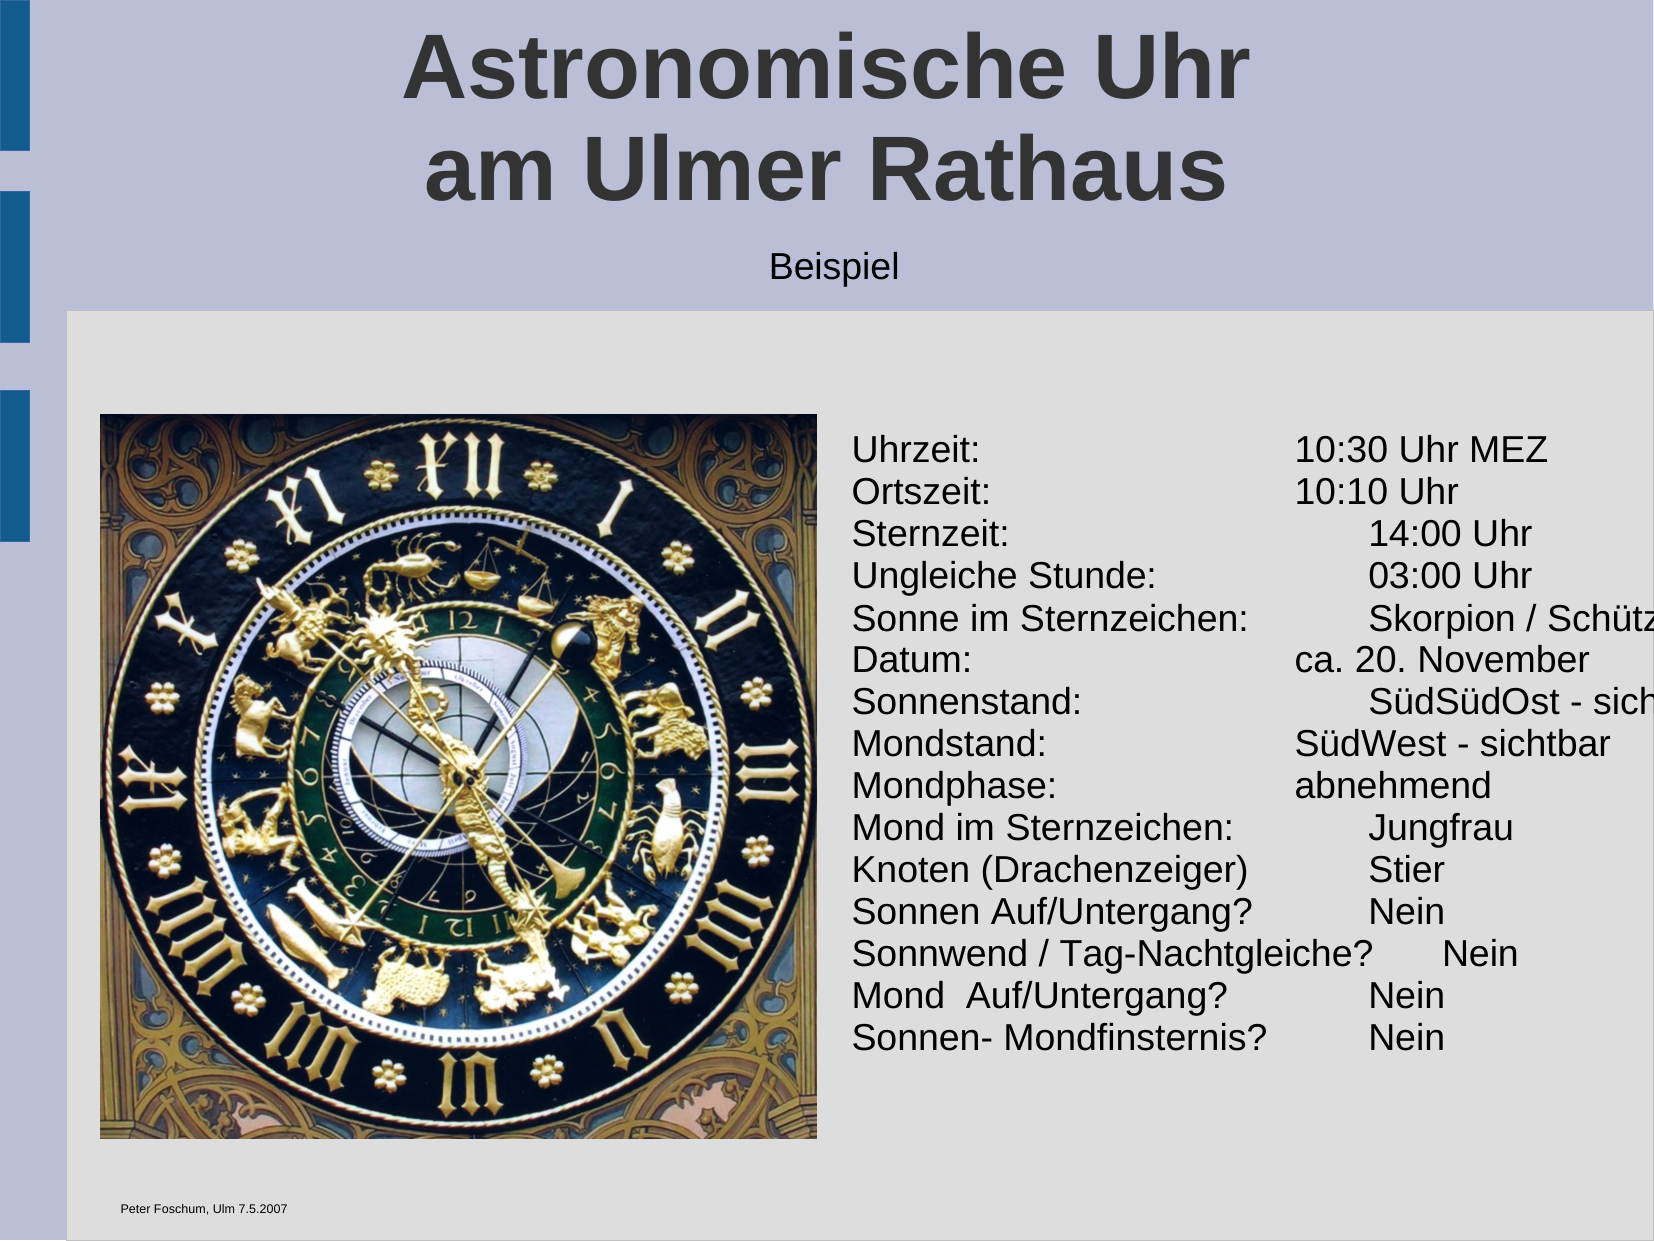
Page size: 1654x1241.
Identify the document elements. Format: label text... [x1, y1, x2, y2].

text_box Peter Foschum, Ulm 7.5.2007 [105, 1194, 272, 1226]
text_box Beispiel [754, 238, 891, 301]
picture [100, 414, 817, 1139]
title Astronomische Uhr am Ulmer Rathaus [347, 0, 1306, 236]
text_box Uhrzeit: 10:30 Uhr MEZ Ortszeit: 10:10 Uhr Sternzeit: 14:00 Uhr Ungleiche Stunde: 03:00 Uhr Sonne im Sternzeichen: Skorpion / Schütze Datum: ca. 20. November Sonnenstand: SüdSüdOst - sichtbar Mondstand: SüdWest - sichtbar Mondphase: abnehmend Mond im Sternzeichen: Jungfrau Knoten (Drachenzeiger) Stier Sonnen Auf/Untergang? Nein Sonnwend / Tag-Nachtgleiche? Nein Mond Auf/Untergang? Nein Sonnen- Mondfinsternis? Nein [836, 421, 1602, 1138]
